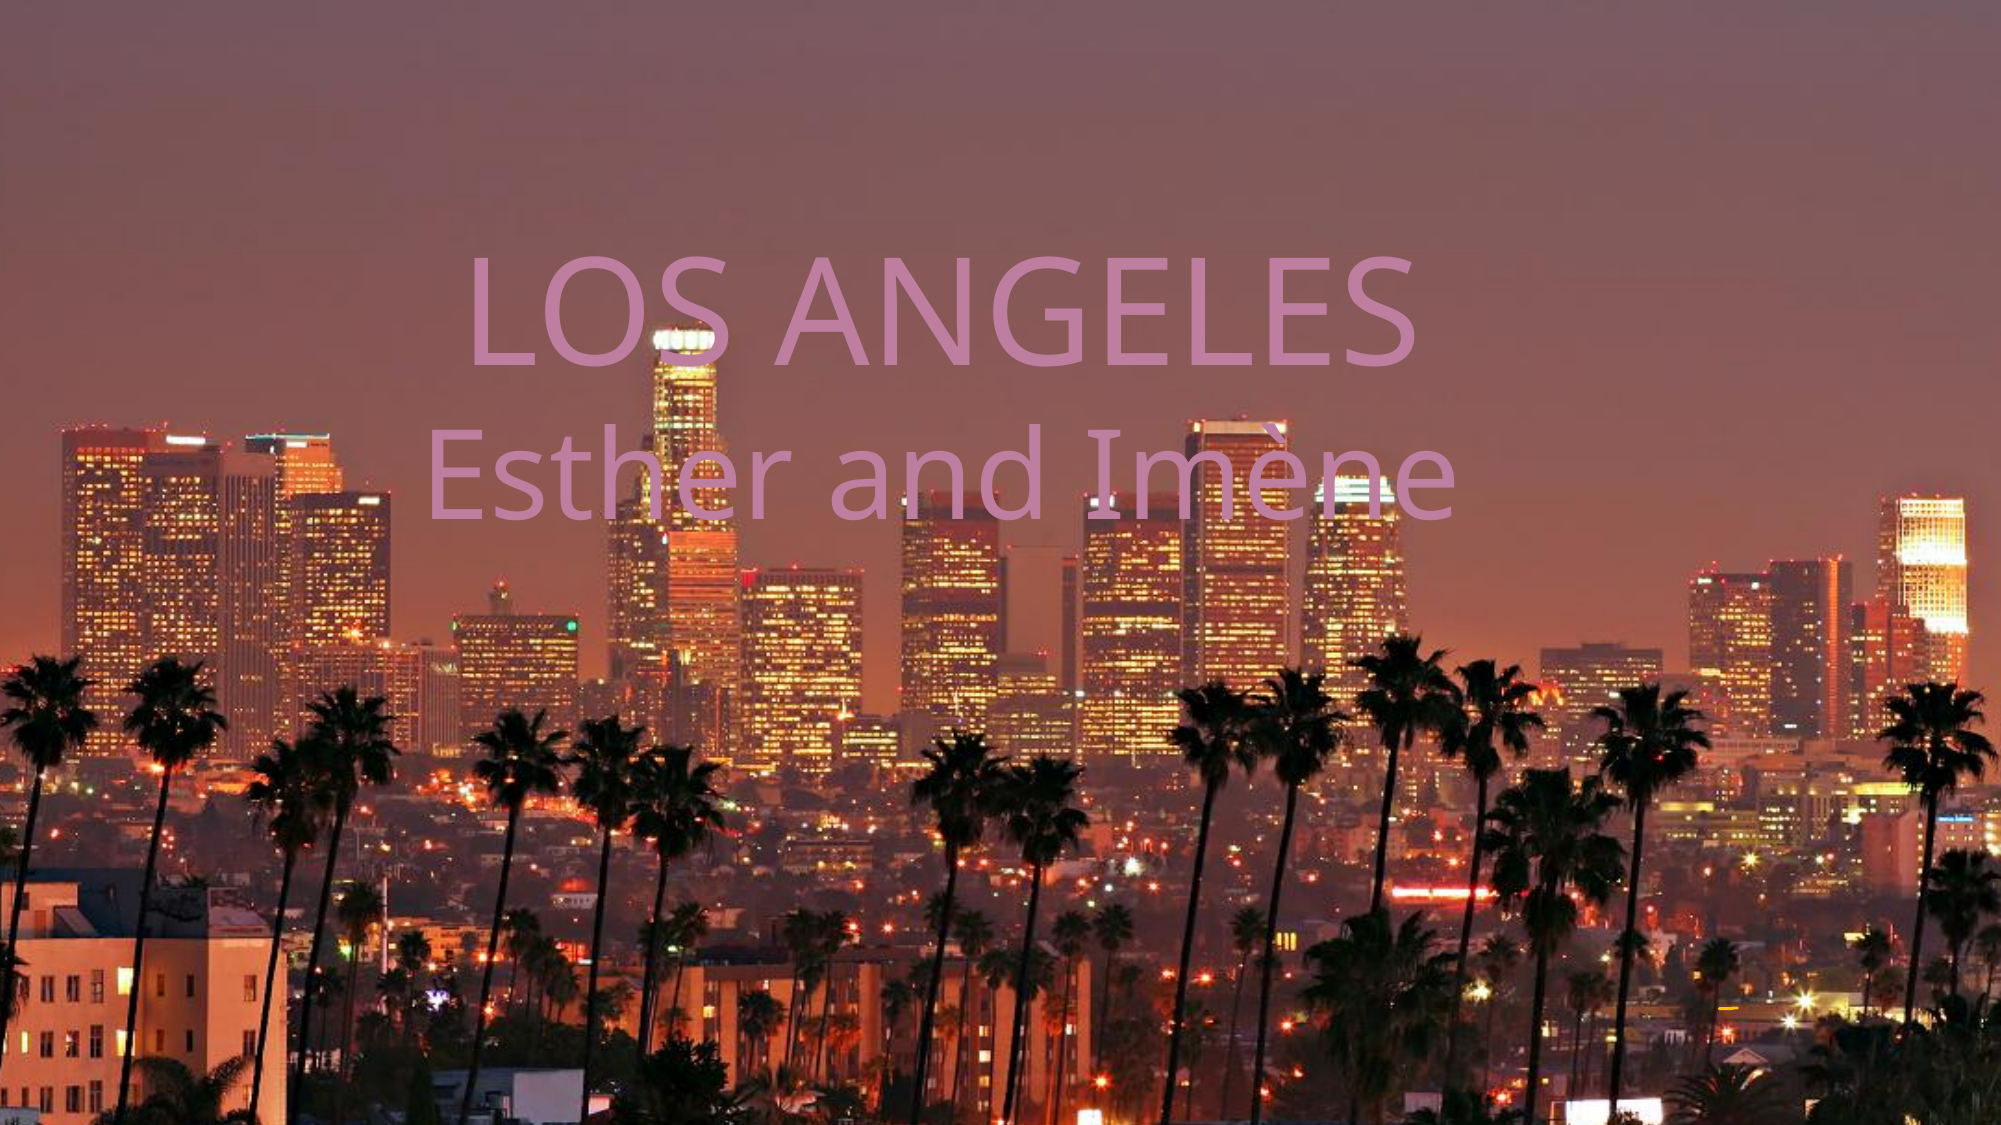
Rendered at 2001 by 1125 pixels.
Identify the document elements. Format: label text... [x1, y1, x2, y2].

title LOS ANGELES Esther and Imène [217, 6, 1666, 553]
picture [0, 0, 2001, 1125]
subtitle [552, 977, 2000, 1119]
